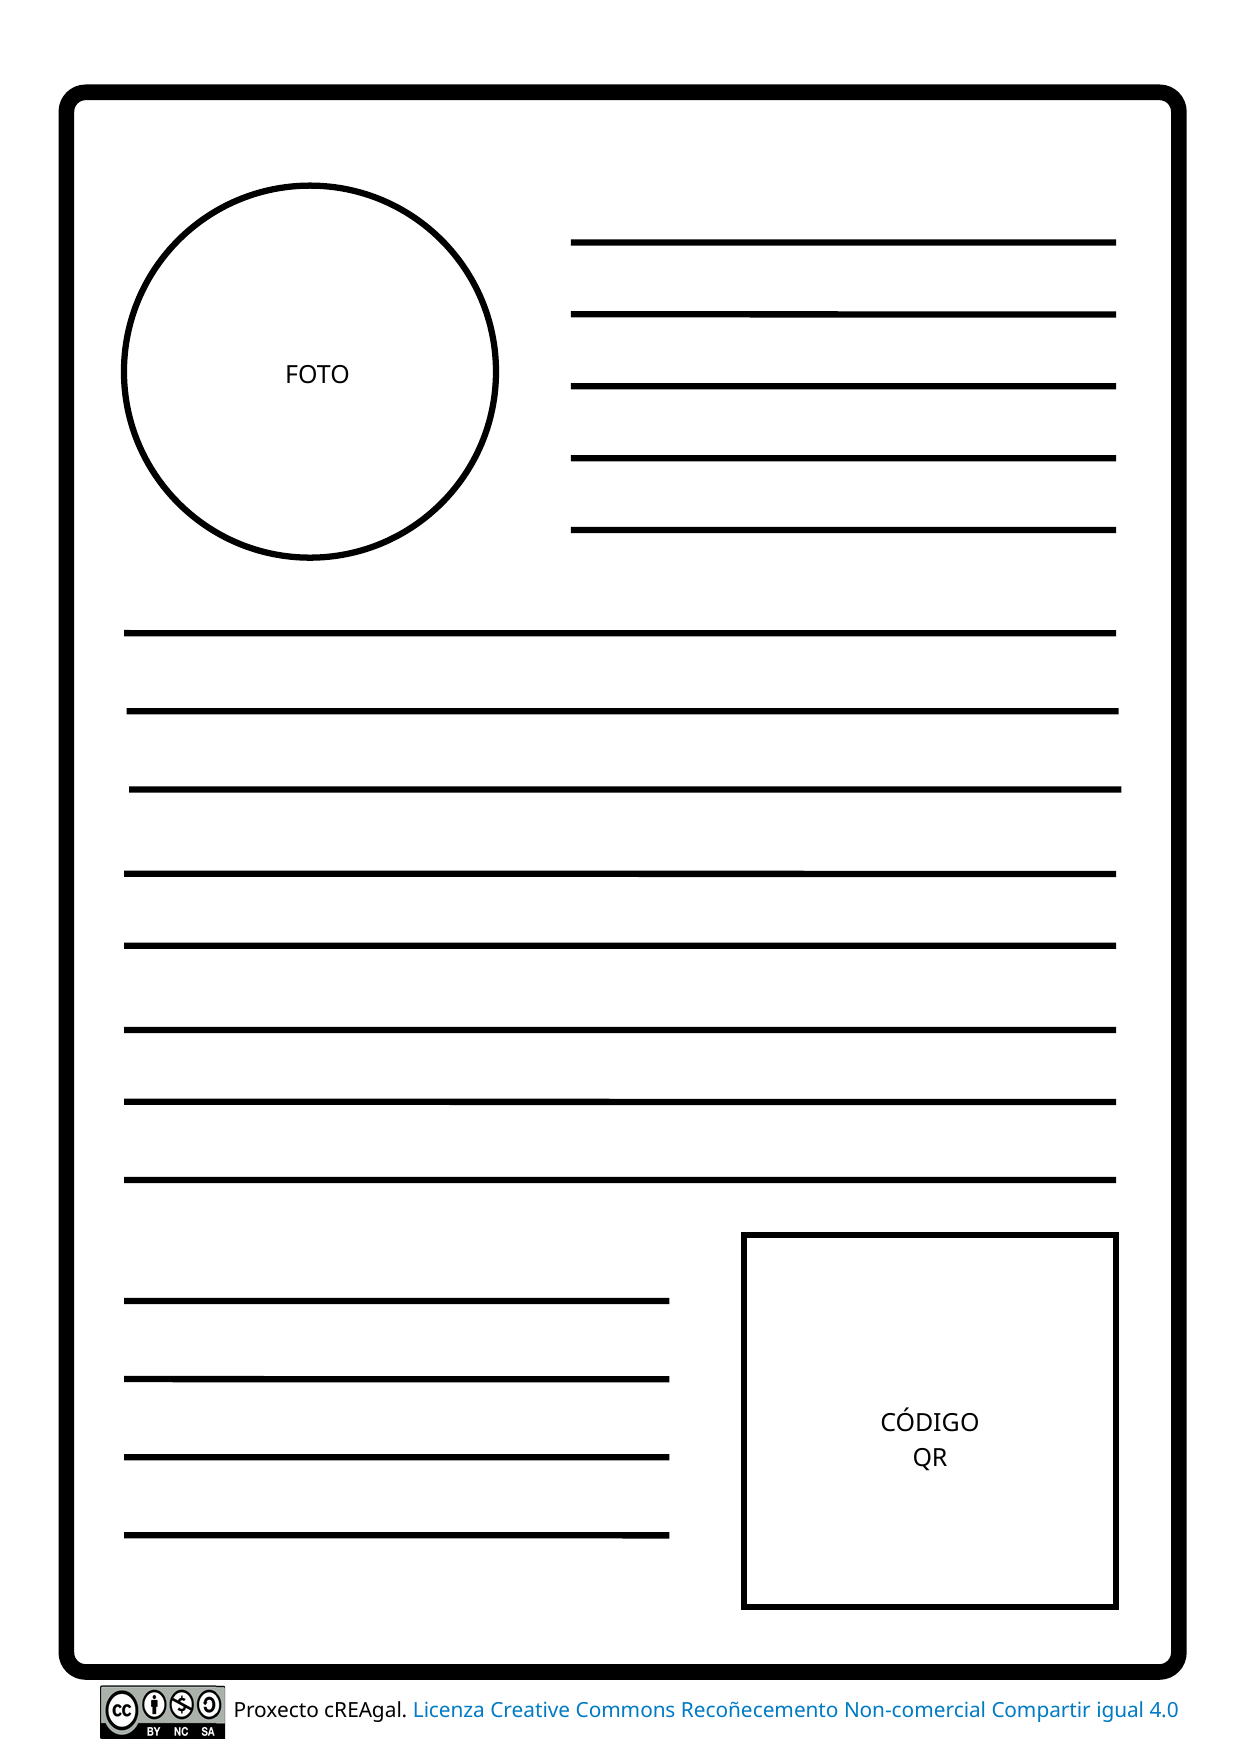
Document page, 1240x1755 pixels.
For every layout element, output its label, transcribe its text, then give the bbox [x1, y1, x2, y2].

text_box FOTO [277, 353, 358, 389]
text_box [66, 92, 1179, 1672]
text_box CÓDIGO QR [860, 1401, 1000, 1472]
text_box Proxecto cREAgal. Licenza Creative Commons Recoñecemento Non-comercial Compartir igual 4.0 [230, 1690, 1182, 1726]
text_box [100, 1685, 226, 1739]
